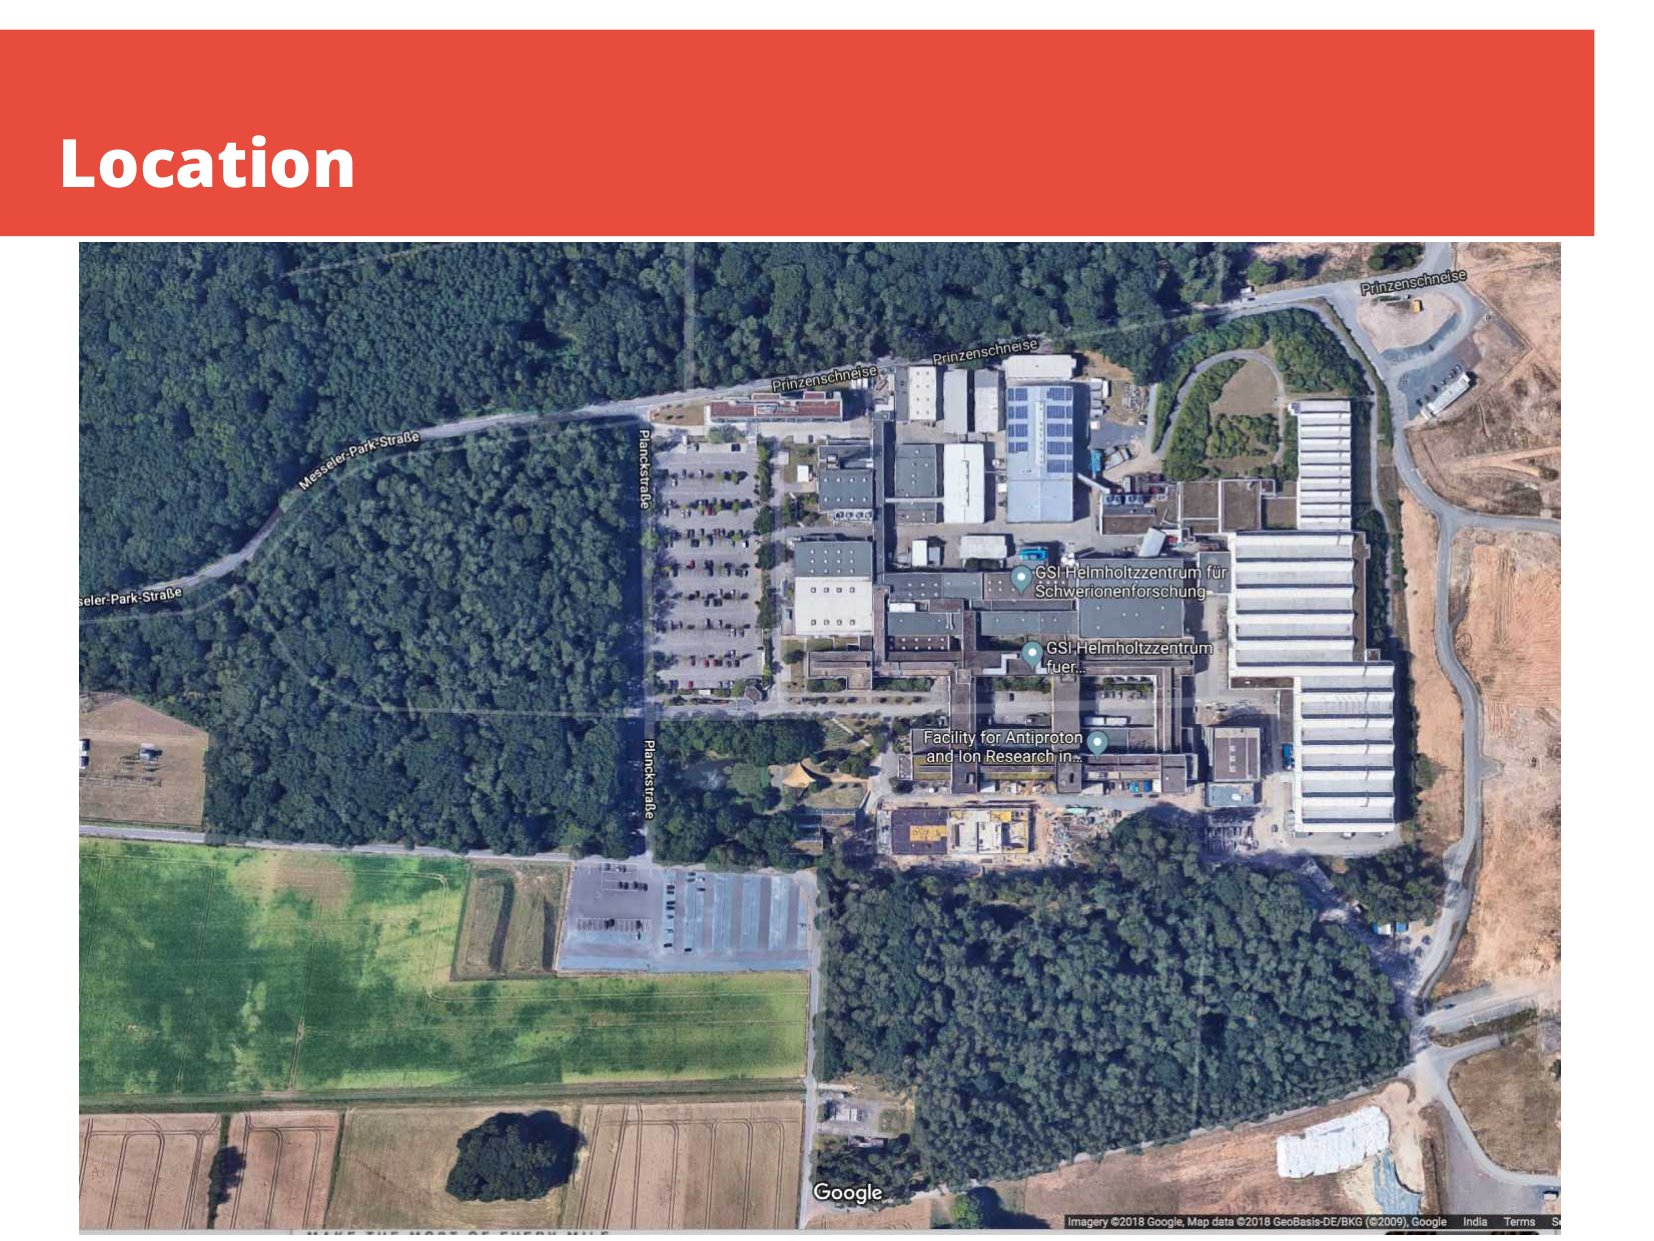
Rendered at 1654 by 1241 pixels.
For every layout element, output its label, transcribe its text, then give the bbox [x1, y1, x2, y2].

title Location [59, 59, 1595, 207]
picture [79, 242, 1561, 1235]
